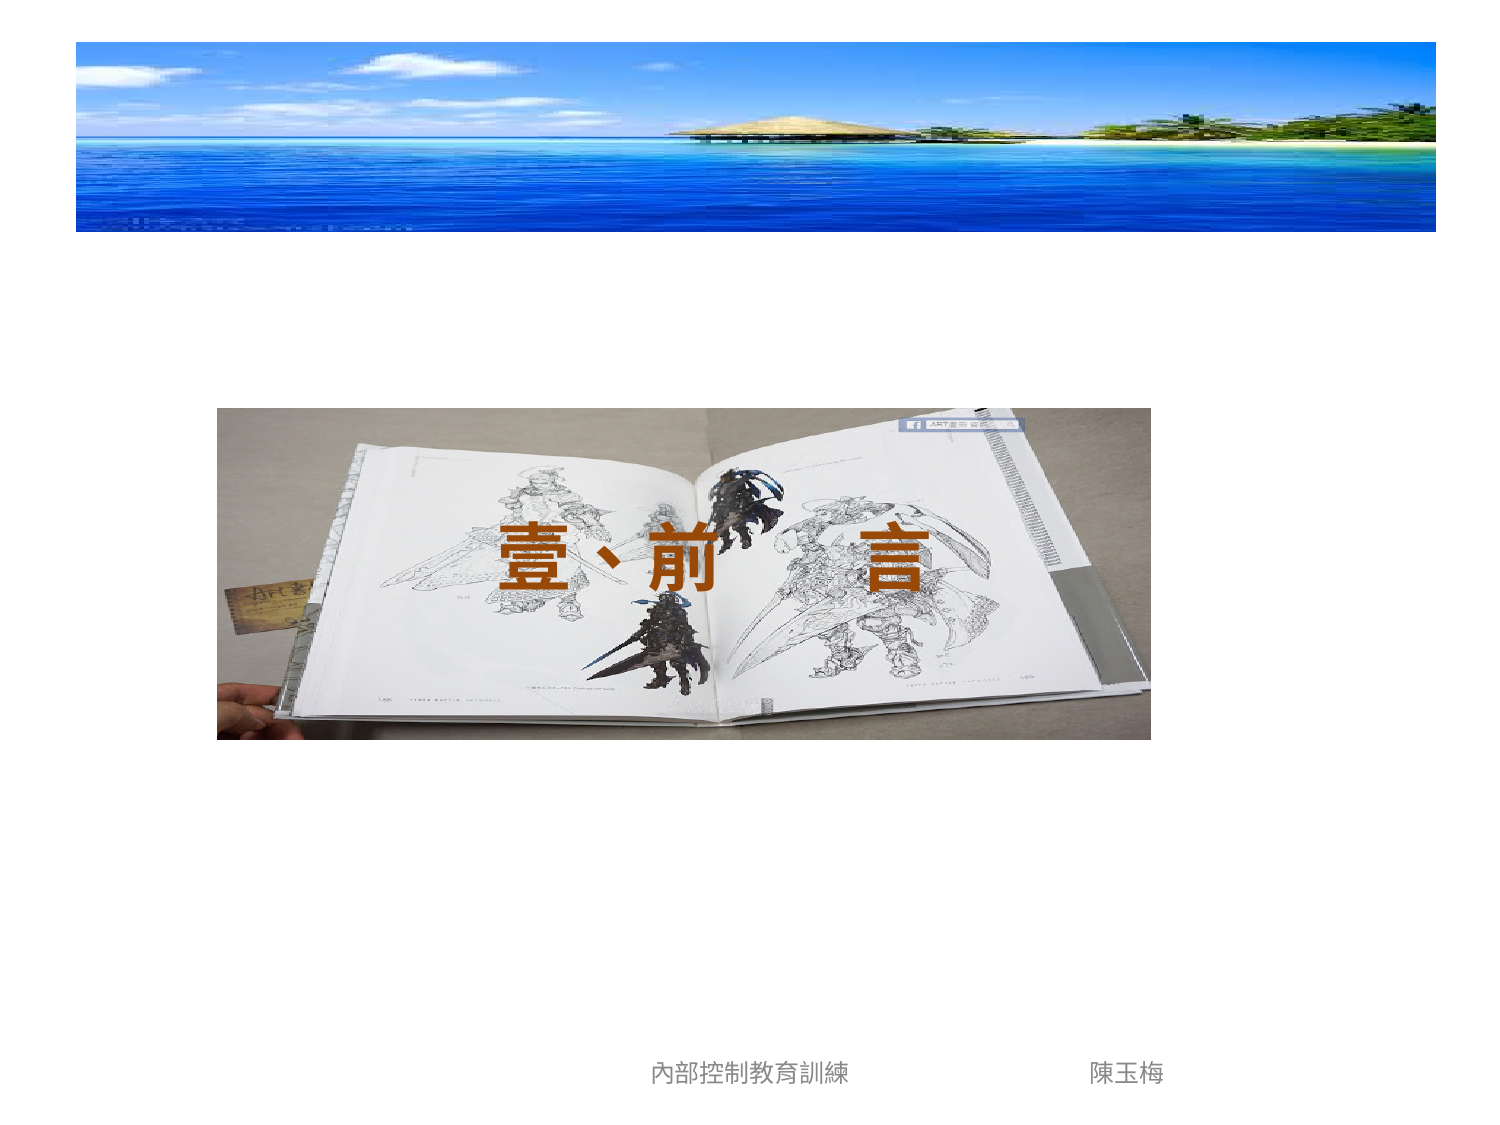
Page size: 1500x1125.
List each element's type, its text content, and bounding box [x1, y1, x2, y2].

text_box 壹、前 言 [466, 503, 963, 608]
text_box 陳玉梅 [1074, 1042, 1211, 1103]
text_box 內部控制教育訓練 [512, 1042, 988, 1103]
picture [217, 408, 1151, 740]
